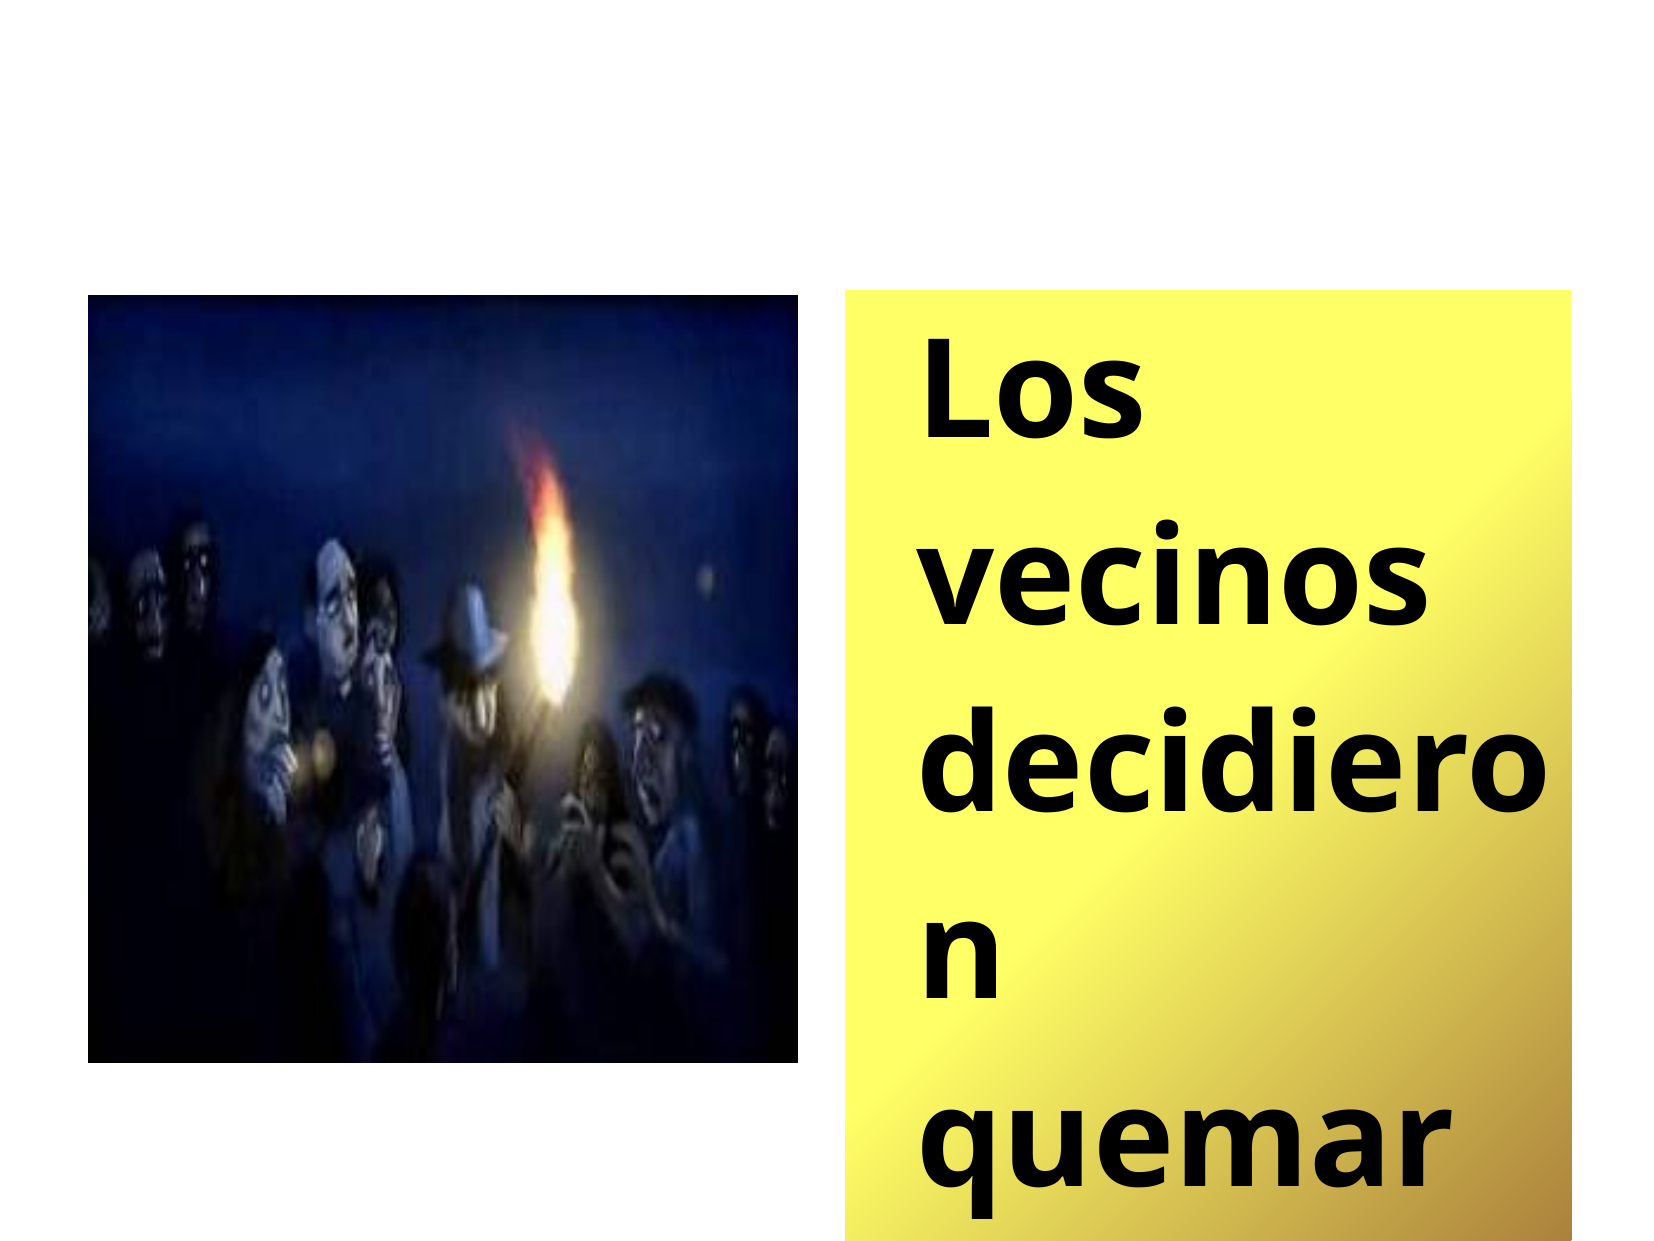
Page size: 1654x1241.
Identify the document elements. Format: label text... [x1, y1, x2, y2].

list Los vecinos decidieron quemar me. [845, 290, 1572, 1094]
picture [88, 295, 798, 1063]
